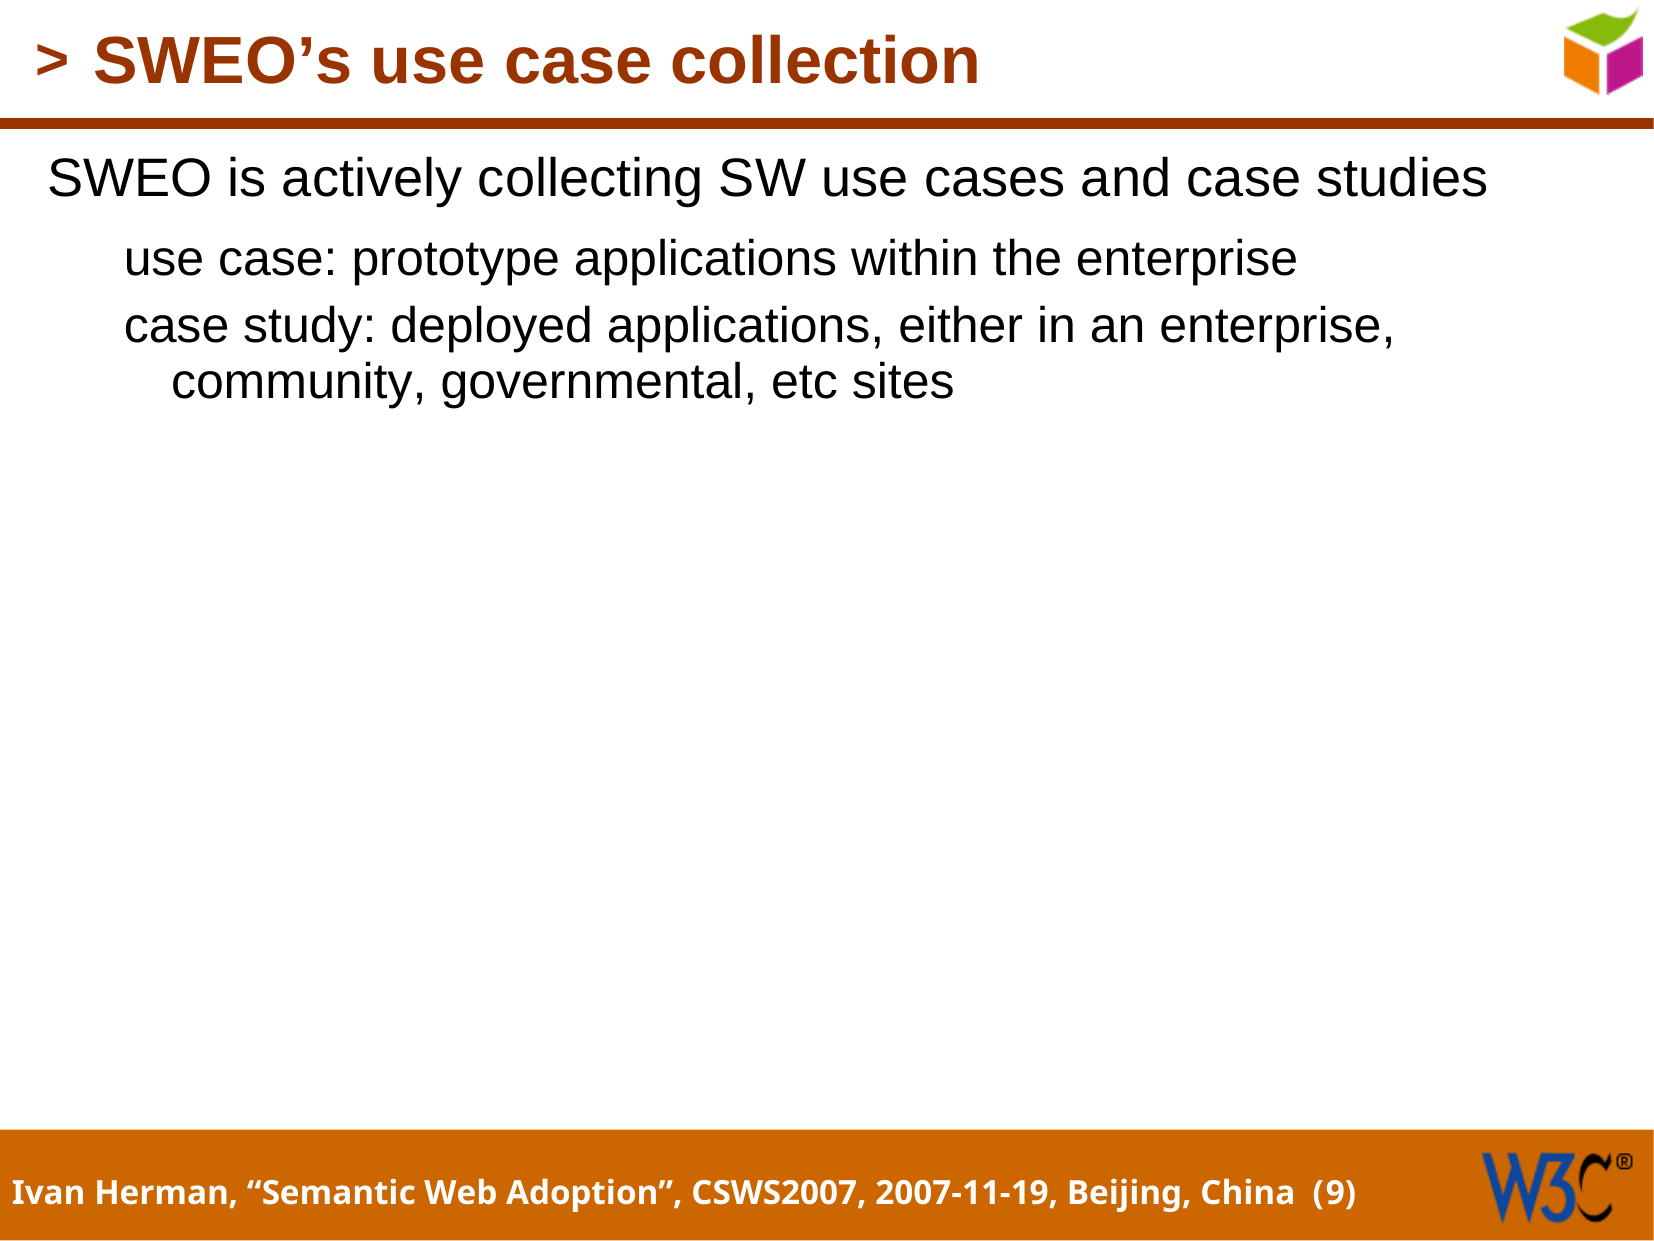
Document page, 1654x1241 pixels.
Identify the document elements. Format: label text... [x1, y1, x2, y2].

picture [1564, 5, 1643, 95]
list SWEO is actively collecting SW use cases and case studies use case: prototype applications within the enterprise case study: deployed applications, either in an enterprise, community, governmental, etc sites [29, 147, 1624, 1119]
title SWEO’s use case collection [93, 7, 1493, 111]
picture [1477, 1149, 1639, 1228]
